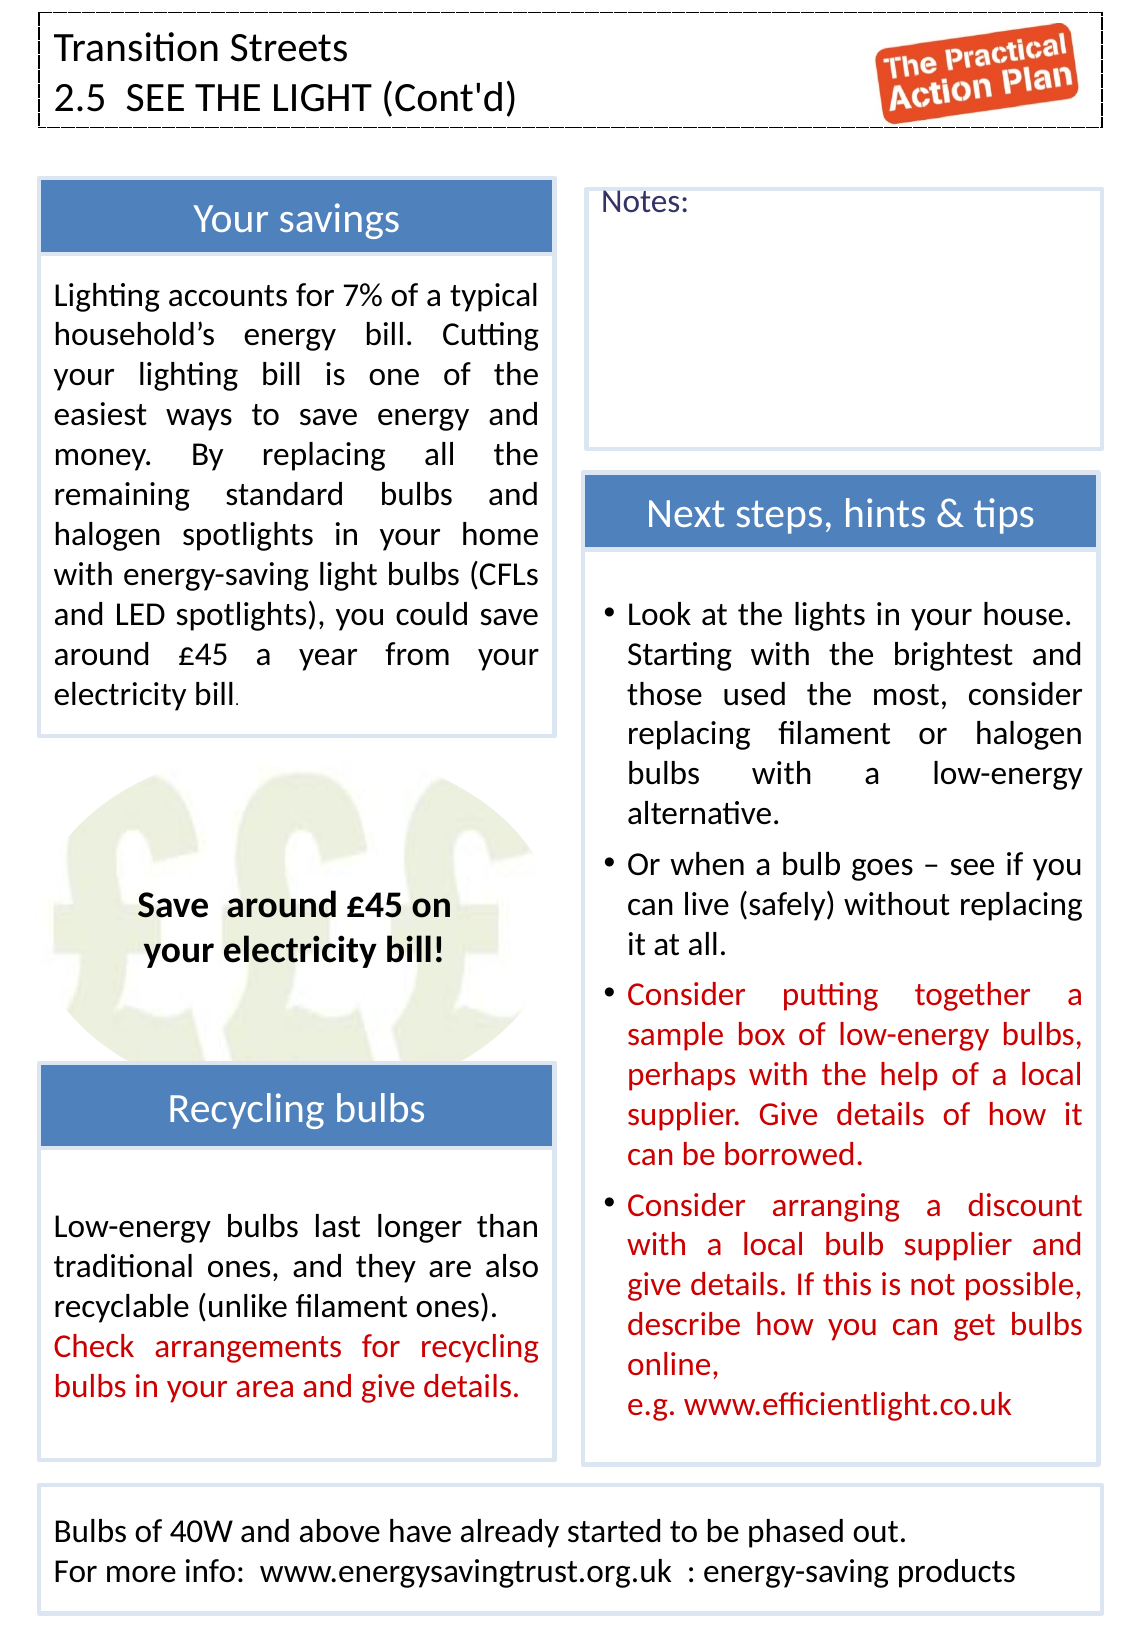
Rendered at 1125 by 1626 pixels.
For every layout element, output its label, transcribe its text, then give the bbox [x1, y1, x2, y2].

text_box Your savings [39, 177, 555, 255]
text_box Look at the lights in your house. Starting with the brightest and those used the most, consider replacing filament or halogen bulbs with a low-energy alternative. Or when a bulb goes – see if you can live (safely) without replacing it at all. Consider putting together a sample box of low-energy bulbs, perhaps with the help of a local supplier. Give details of how it can be borrowed. Consider arranging a discount with a local bulb supplier and give details. If this is not possible, describe how you can get bulbs online, e.g. www.efficientlight.co.uk [582, 550, 1099, 1465]
text_box Save around £45 on your electricity bill! [34, 746, 555, 1062]
text_box Notes: [586, 188, 1102, 449]
text_box Transition Streets 2.5 SEE THE LIGHT (Cont'd) [38, 12, 1102, 128]
text_box Low-energy bulbs last longer than traditional ones, and they are also recyclable (unlike filament ones). Check arrangements for recycling bulbs in your area and give details. [39, 1148, 555, 1460]
text_box Bulbs of 40W and above have already started to be phased out. For more info: www.energysavingtrust.org.uk : energy-saving products [38, 1485, 1102, 1614]
text_box Lighting accounts for 7% of a typical household’s energy bill. Cutting your lighting bill is one of the easiest ways to save energy and money. By replacing all the remaining standard bulbs and halogen spotlights in your home with energy-saving light bulbs (CFLs and LED spotlights), you could save around £45 a year from your electricity bill. [39, 255, 555, 737]
text_box Next steps, hints & tips [582, 472, 1099, 550]
text_box Recycling bulbs [39, 1062, 555, 1148]
